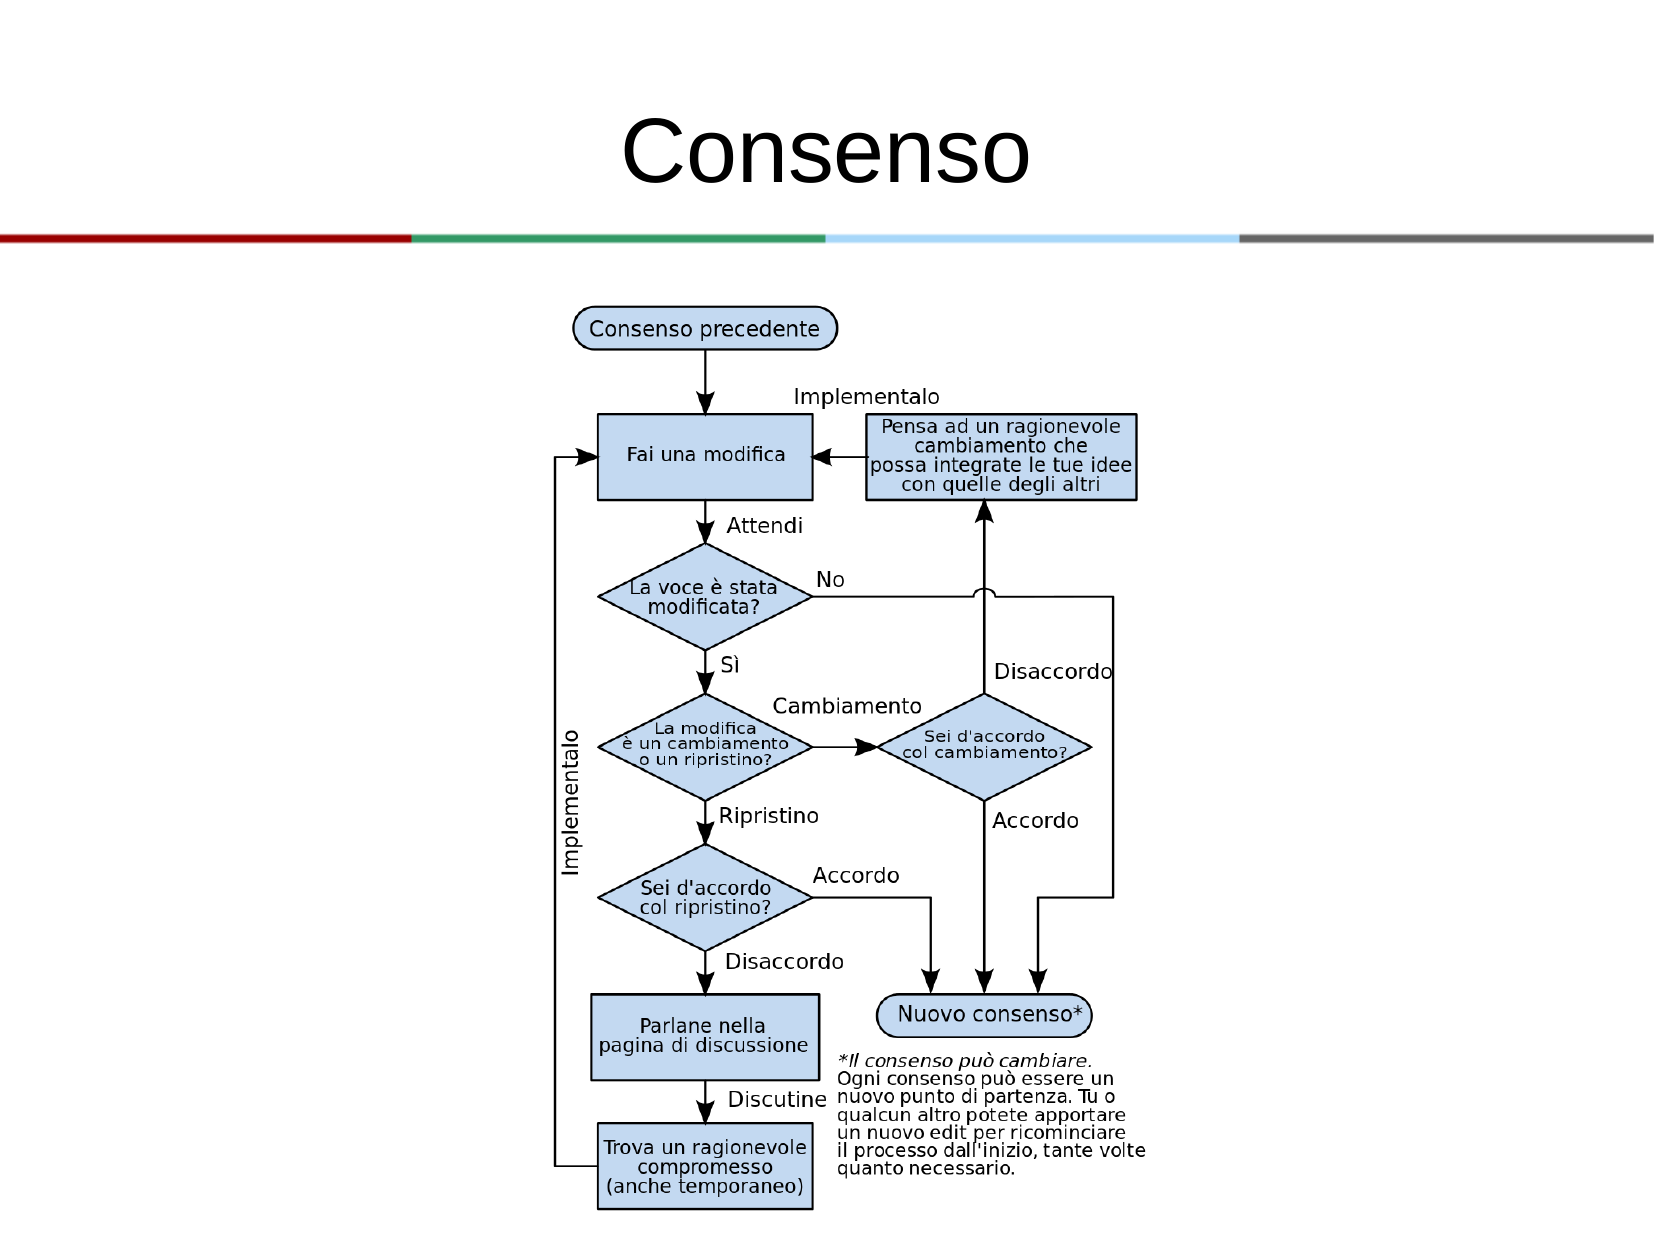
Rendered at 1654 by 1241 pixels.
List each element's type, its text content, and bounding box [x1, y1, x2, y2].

picture [0, 222, 1654, 257]
title Consenso [82, 49, 1571, 222]
picture [504, 275, 1148, 1241]
